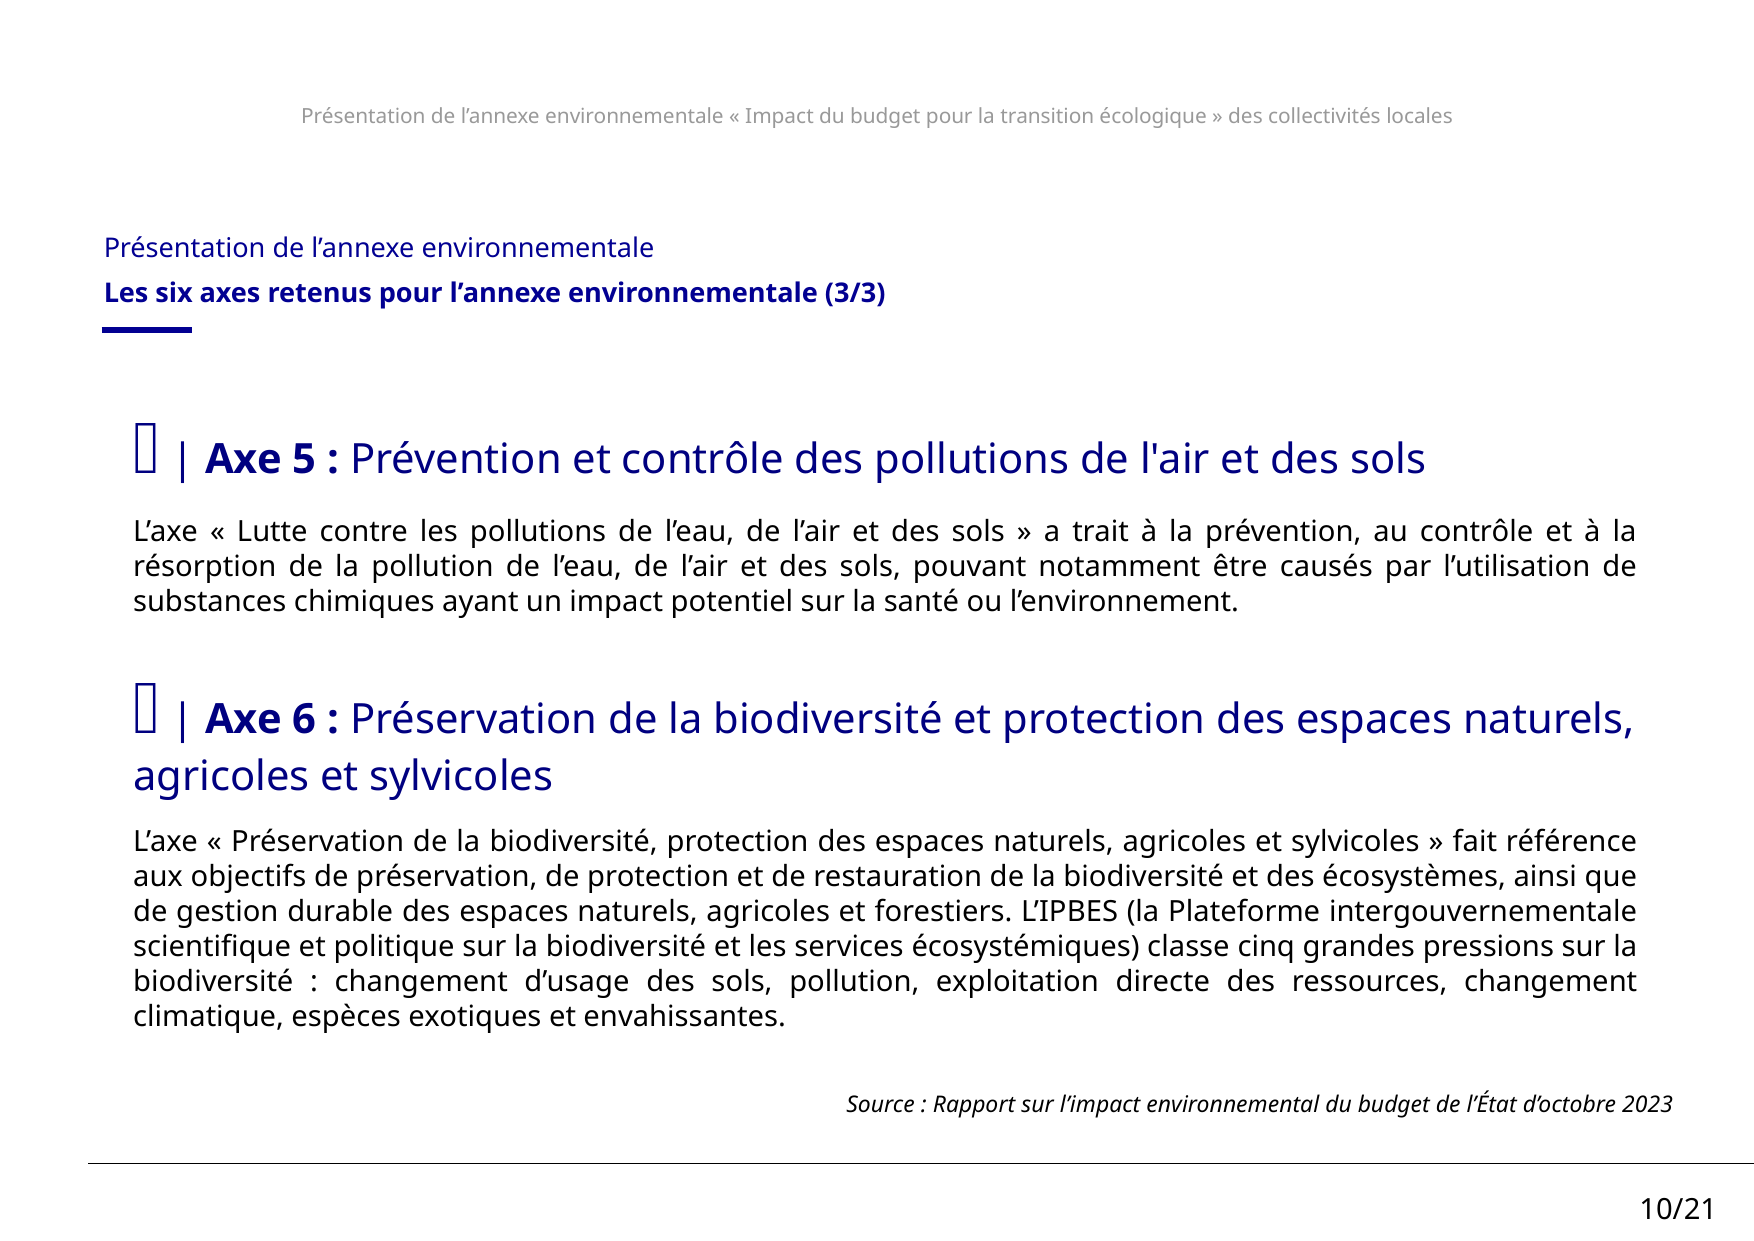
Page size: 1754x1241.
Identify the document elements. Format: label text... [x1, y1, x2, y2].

text_box Source : Rapport sur l’impact environnemental du budget de l’État d’octobre 2023 [555, 1080, 1689, 1124]
text_box L | Axe 5 : Prévention et contrôle des pollutions de l'air et des sols L’axe « Lutte contre les pollutions de l’eau, de l’air et des sols » a trait à la prévention, au contrôle et à la résorption de la pollution de l’eau, de l’air et des sols, pouvant notamment être causés par l’utilisation de substances chimiques ayant un impact potentiel sur la santé ou l’environnement. ó | Axe 6 : Préservation de la biodiversité et protection des espaces naturels, agricoles et sylvicoles L’axe « Préservation de la biodiversité, protection des espaces naturels, agricoles et sylvicoles » fait référence aux objectifs de préservation, de protection et de restauration de la biodiversité et des écosystèmes, ainsi que de gestion durable des espaces naturels, agricoles et forestiers. L’IPBES (la Plateforme intergouvernementale scientifique et politique sur la biodiversité et les services écosystémiques) classe cinq grandes pressions sur la biodiversité : changement d’usage des sols, pollution, exploitation directe des ressources, changement climatique, espèces exotiques et envahissantes. [118, 383, 1654, 1104]
text_box <numéro>/21 [1514, 1181, 1732, 1237]
text_box Présentation de l’annexe environnementale « Impact du budget pour la transition écologique » des collectivités locales [267, 82, 1487, 143]
text_box Présentation de l’annexe environnementale Les six axes retenus pour l’annexe environnementale (3/3) [88, 208, 1489, 323]
